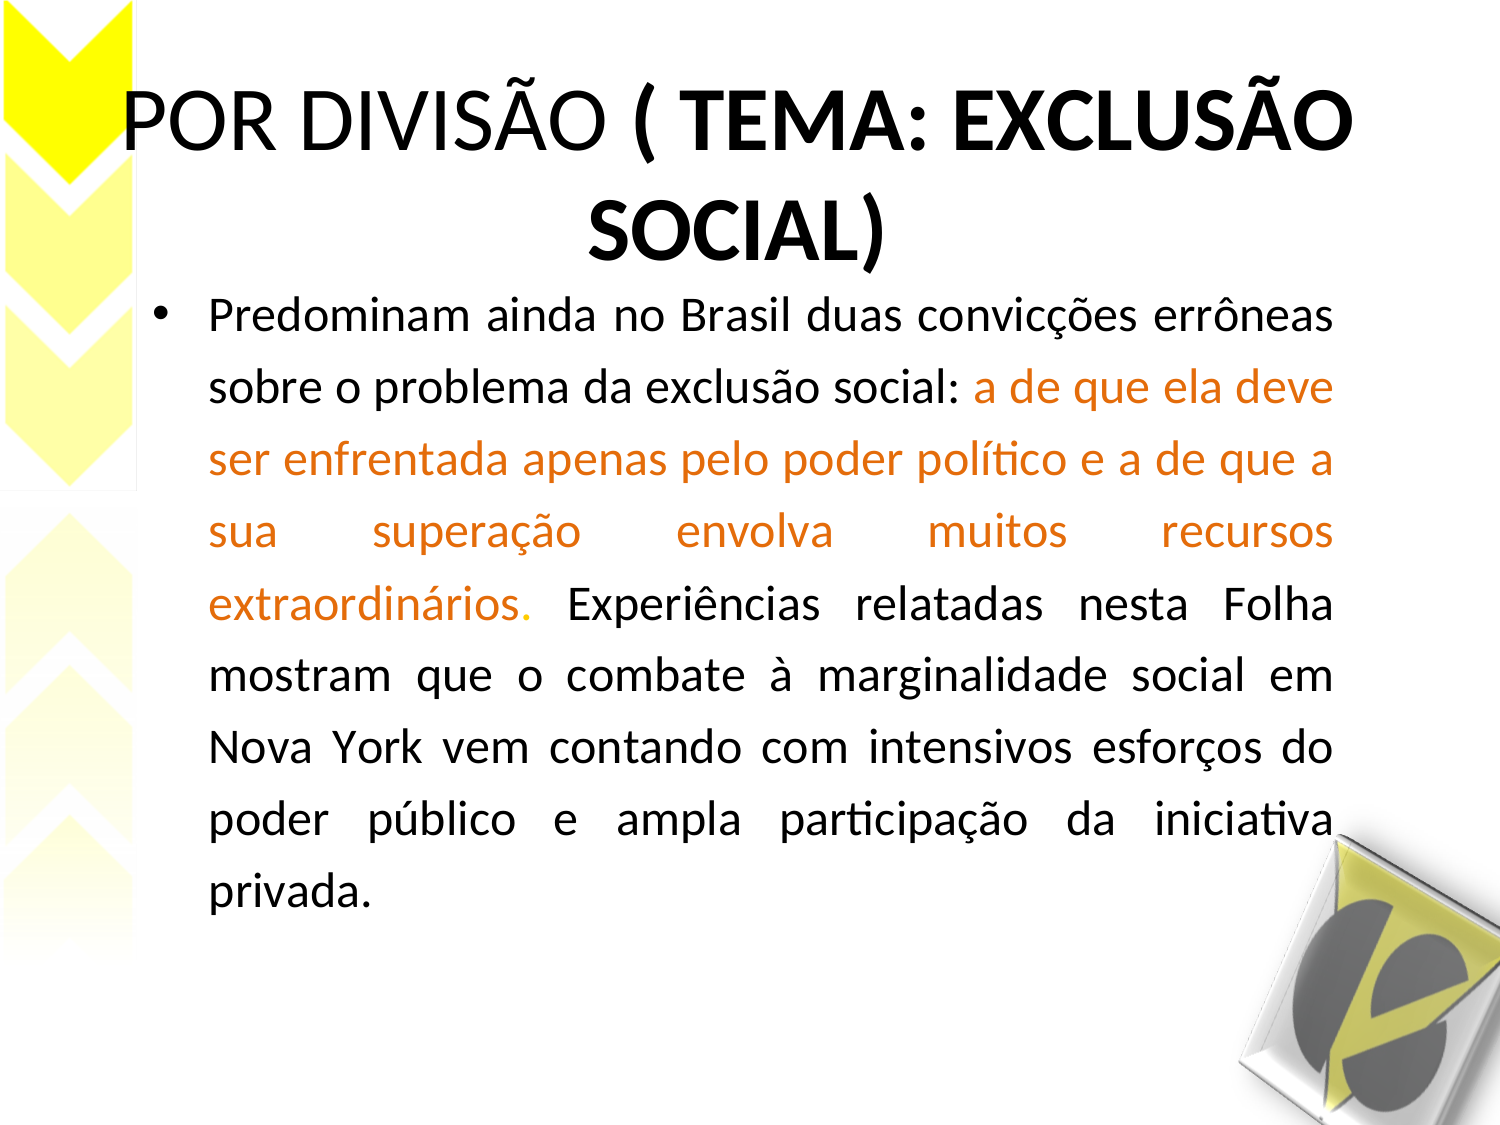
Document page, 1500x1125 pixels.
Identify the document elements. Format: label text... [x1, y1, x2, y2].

picture [0, 0, 140, 1003]
picture [1194, 786, 1500, 1125]
list Predominam ainda no Brasil duas convicções errôneas sobre o problema da exclusão social: a de que ela deve ser enfrentada apenas pelo poder político e a de que a sua superação envolva muitos recursos extraordinários. Experiências relatadas nesta Folha mostram que o combate à marginalidade social em Nova York vem contando com intensivos esforços do poder público e ampla participação da iniciativa privada. [137, 262, 1351, 1006]
title POR DIVISÃO ( TEMA: EXCLUSÃO SOCIAL) [62, 74, 1413, 263]
